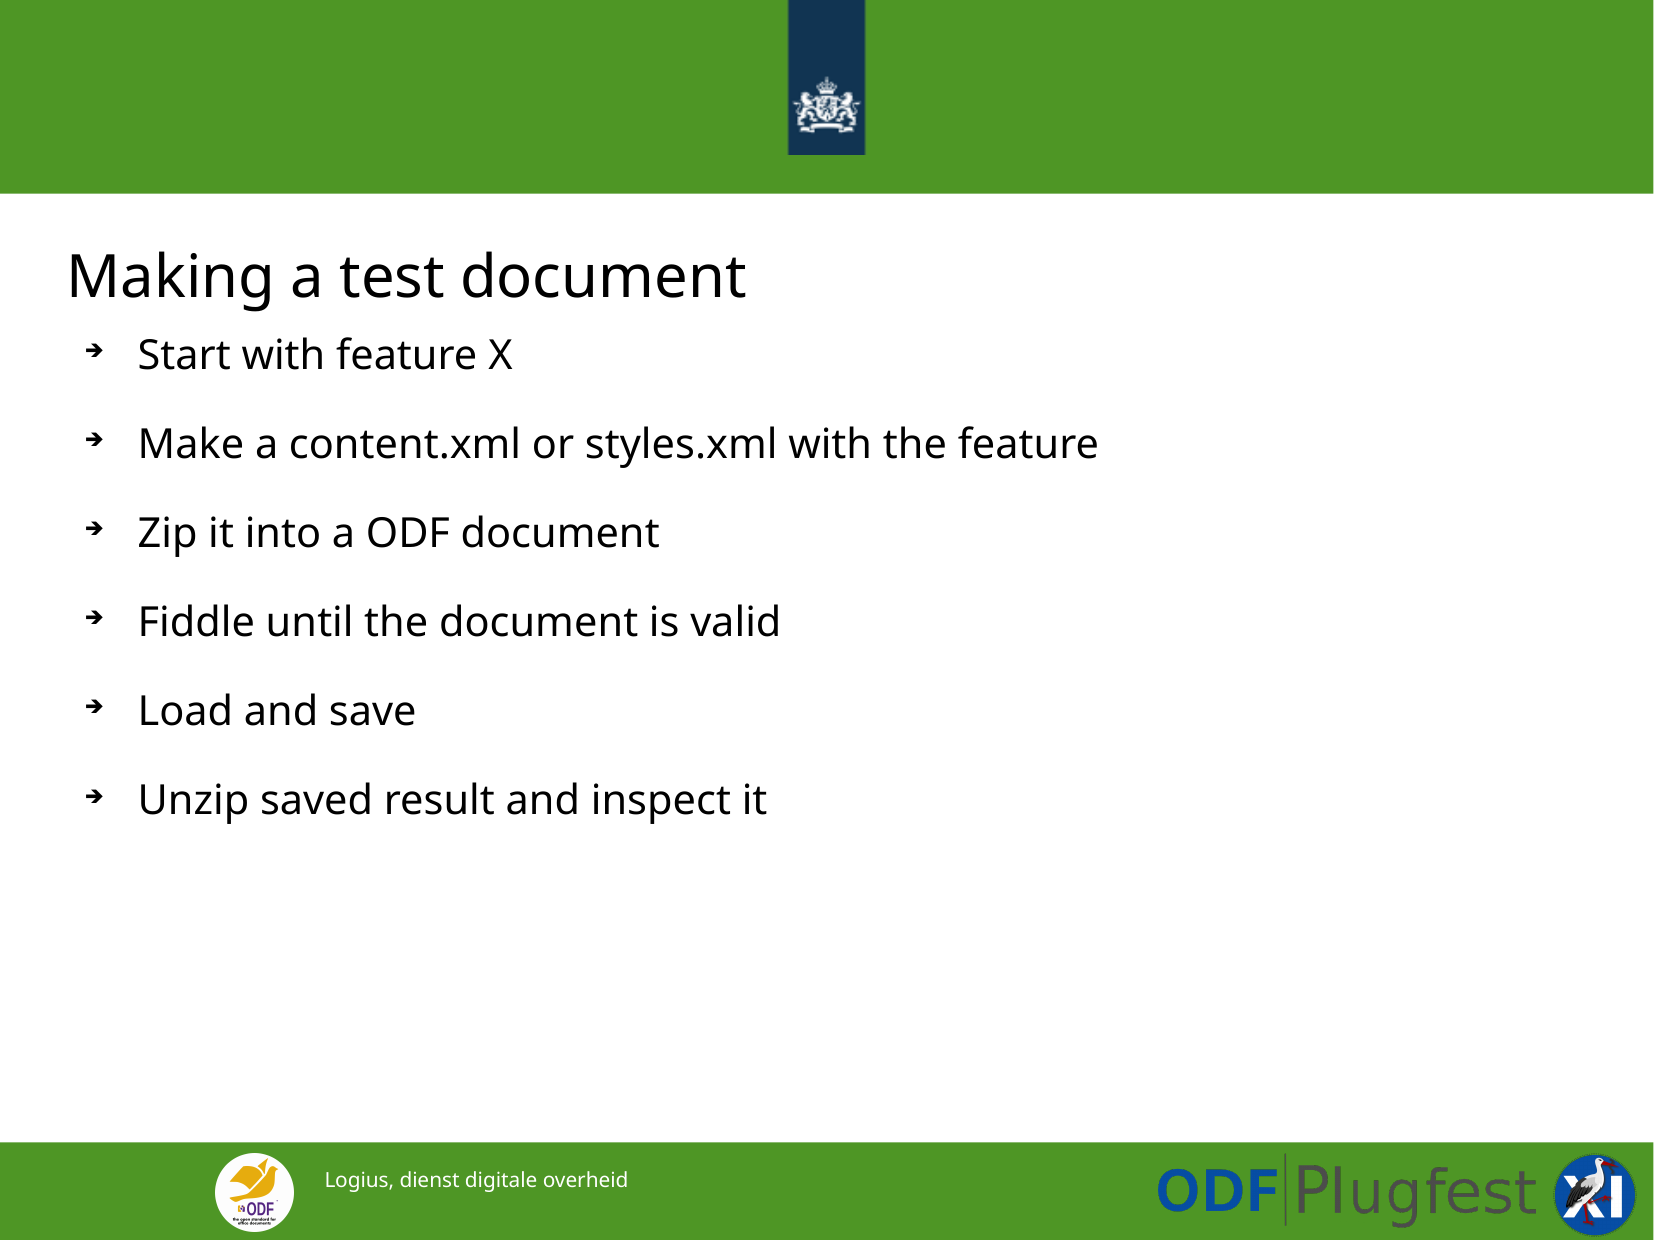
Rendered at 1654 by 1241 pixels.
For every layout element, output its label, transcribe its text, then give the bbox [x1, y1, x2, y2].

picture [1158, 1153, 1654, 1237]
title Making a test document [66, 222, 1486, 325]
picture [0, 0, 1654, 155]
list Start with feature X Make a content.xml or styles.xml with the feature Zip it into a ODF document Fiddle until the document is valid Load and save Unzip saved result and inspect it [66, 325, 1488, 1098]
picture [215, 1153, 294, 1232]
